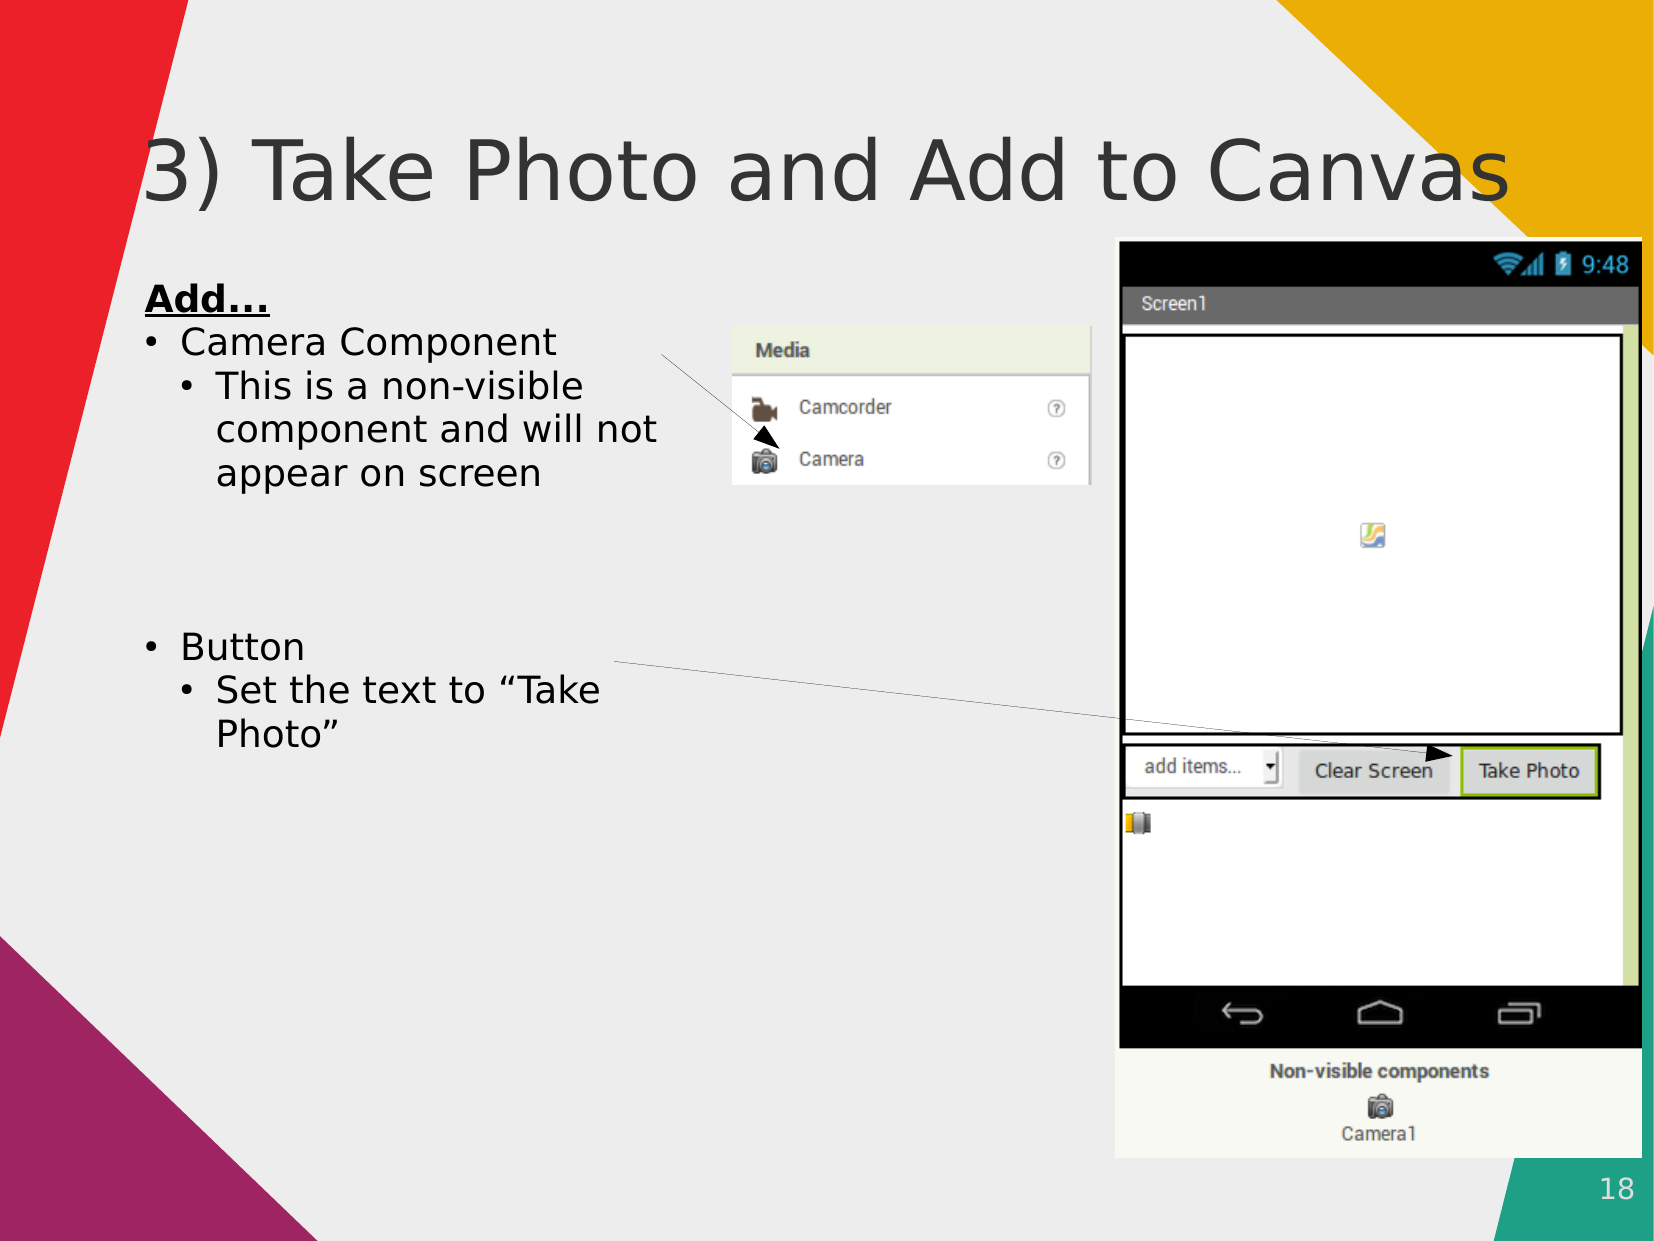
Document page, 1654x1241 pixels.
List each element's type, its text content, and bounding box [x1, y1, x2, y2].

text_box Add... Camera Component This is a non-visible component and will not appear on screen Button Set the text to “Take Photo” [129, 270, 697, 1156]
title 3) Take Photo and Add to Canvas [114, 73, 1539, 271]
picture [732, 326, 1092, 485]
picture [1115, 237, 1642, 1158]
